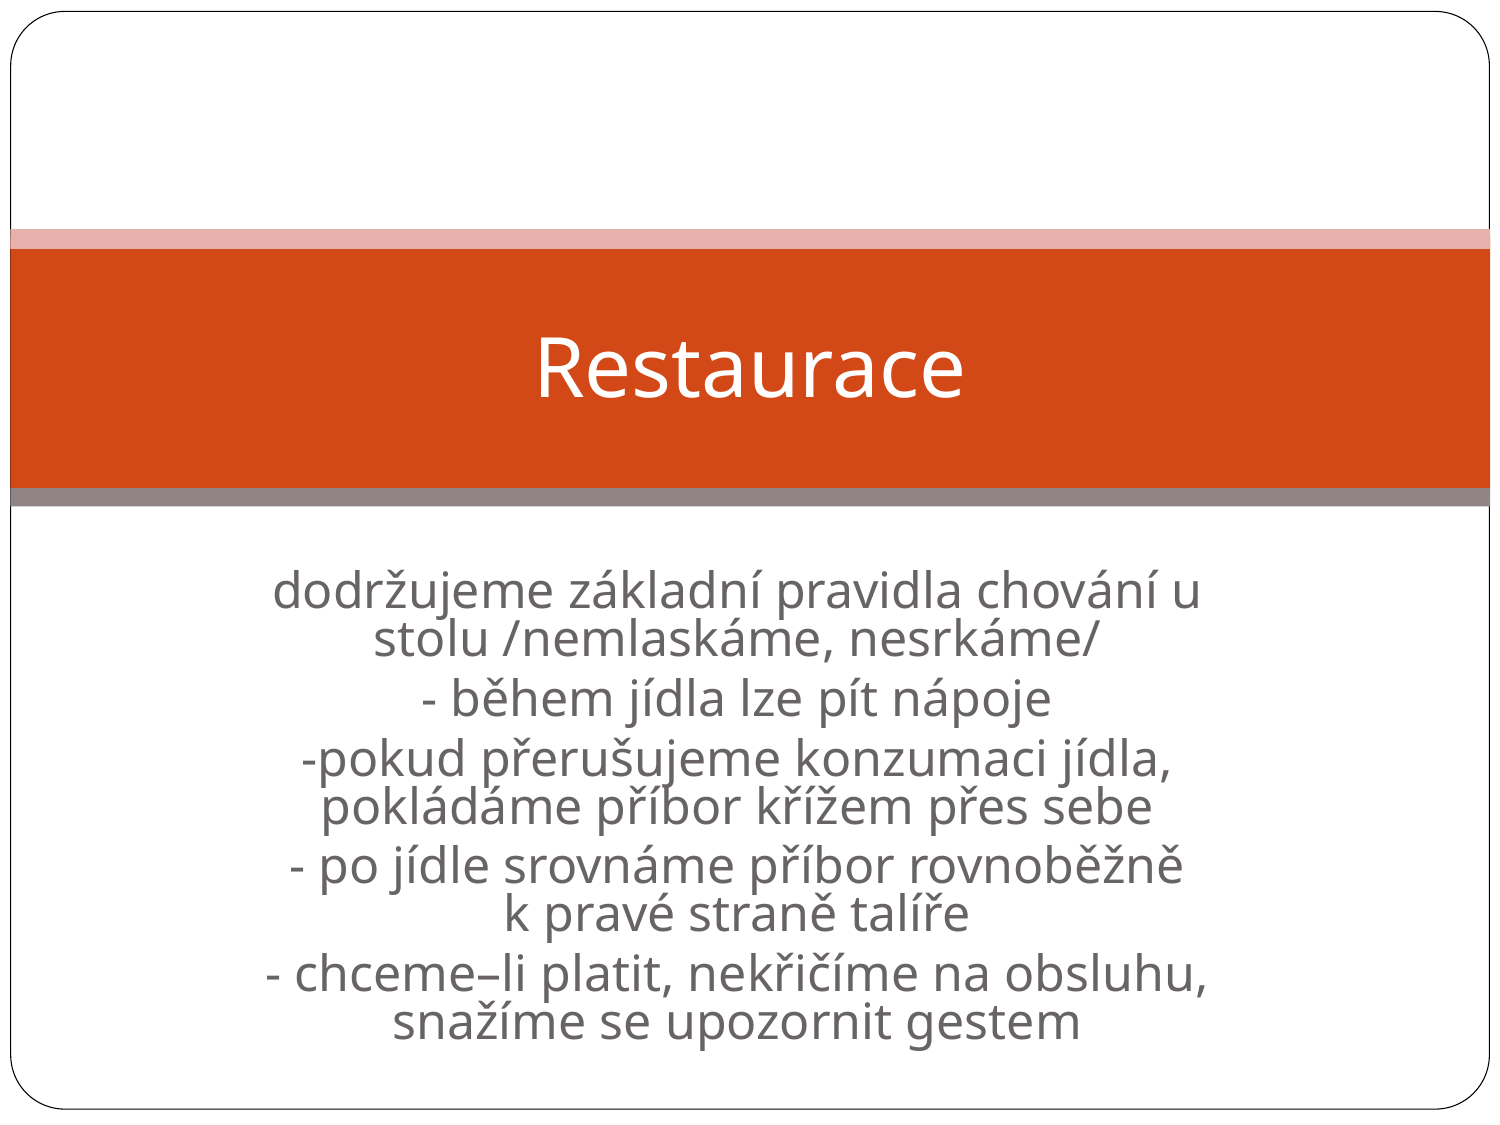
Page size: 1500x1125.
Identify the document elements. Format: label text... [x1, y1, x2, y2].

title Restaurace [75, 247, 1426, 489]
text_box dodržujeme základní pravidla chování u stolu /nemlaskáme, nesrkáme/ - během jídla lze pít nápoje -pokud přerušujeme konzumaci jídla, pokládáme příbor křížem přes sebe - po jídle srovnáme příbor rovnoběžně k pravé straně talíře - chceme–li platit, nekřičíme na obsluhu, snažíme se upozornit gestem [212, 562, 1263, 1118]
